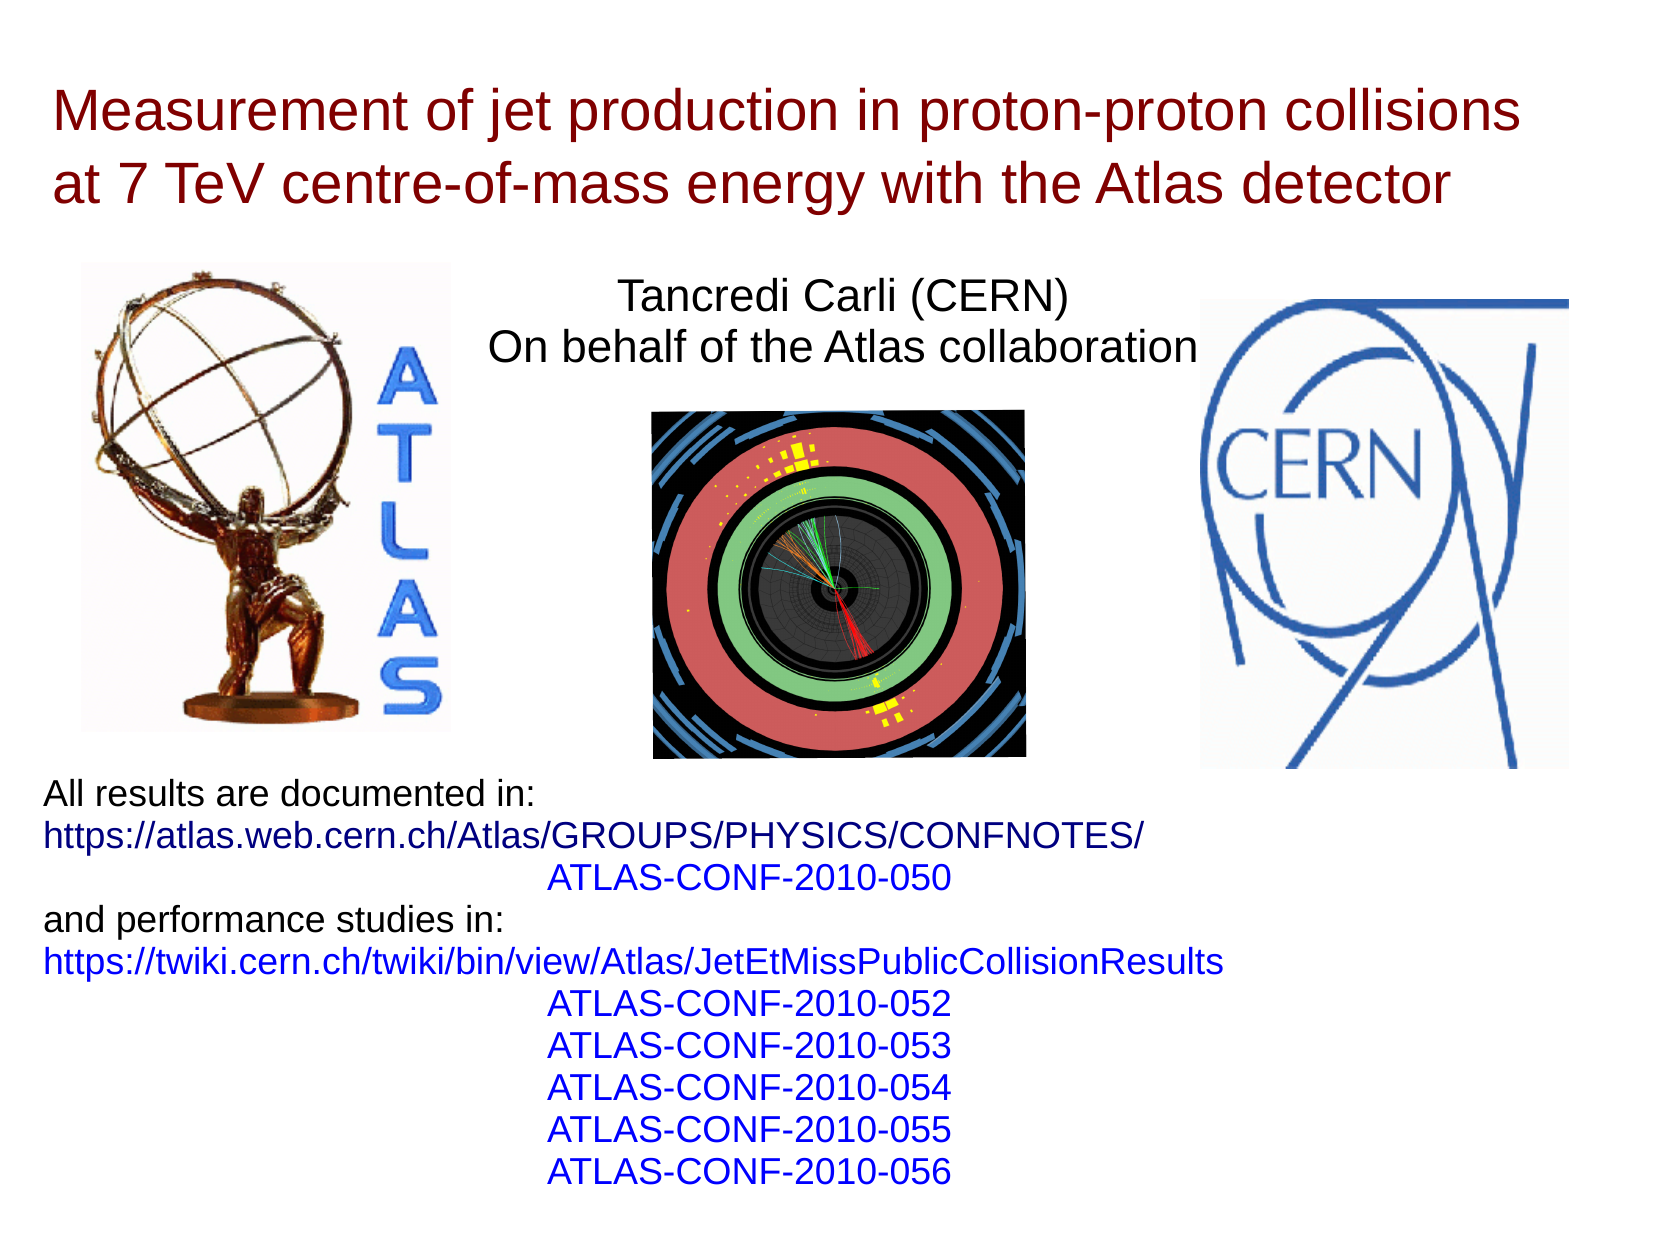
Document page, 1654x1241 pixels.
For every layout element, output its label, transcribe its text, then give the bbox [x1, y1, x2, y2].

text_box Measurement of jet production in proton-proton collisions at 7 TeV centre-of-mass energy with the Atlas detector [37, 70, 1539, 226]
picture [1200, 299, 1569, 769]
text_box All results are documented in: https://atlas.web.cern.ch/Atlas/GROUPS/PHYSICS/CONFNOTES/ ATLAS-CONF-2010-050 and performance studies in: https://twiki.cern.ch/twiki/bin/view/Atlas/JetEtMissPublicCollisionResults ATLAS-CONF-2010-052 ATLAS-CONF-2010-053 ATLAS-CONF-2010-054 ATLAS-CONF-2010-055 ATLAS-CONF-2010-056 [28, 765, 1240, 1201]
picture [651, 409, 1027, 759]
text_box Tancredi Carli (CERN) On behalf of the Atlas collaboration [472, 262, 1214, 474]
picture [81, 262, 451, 732]
